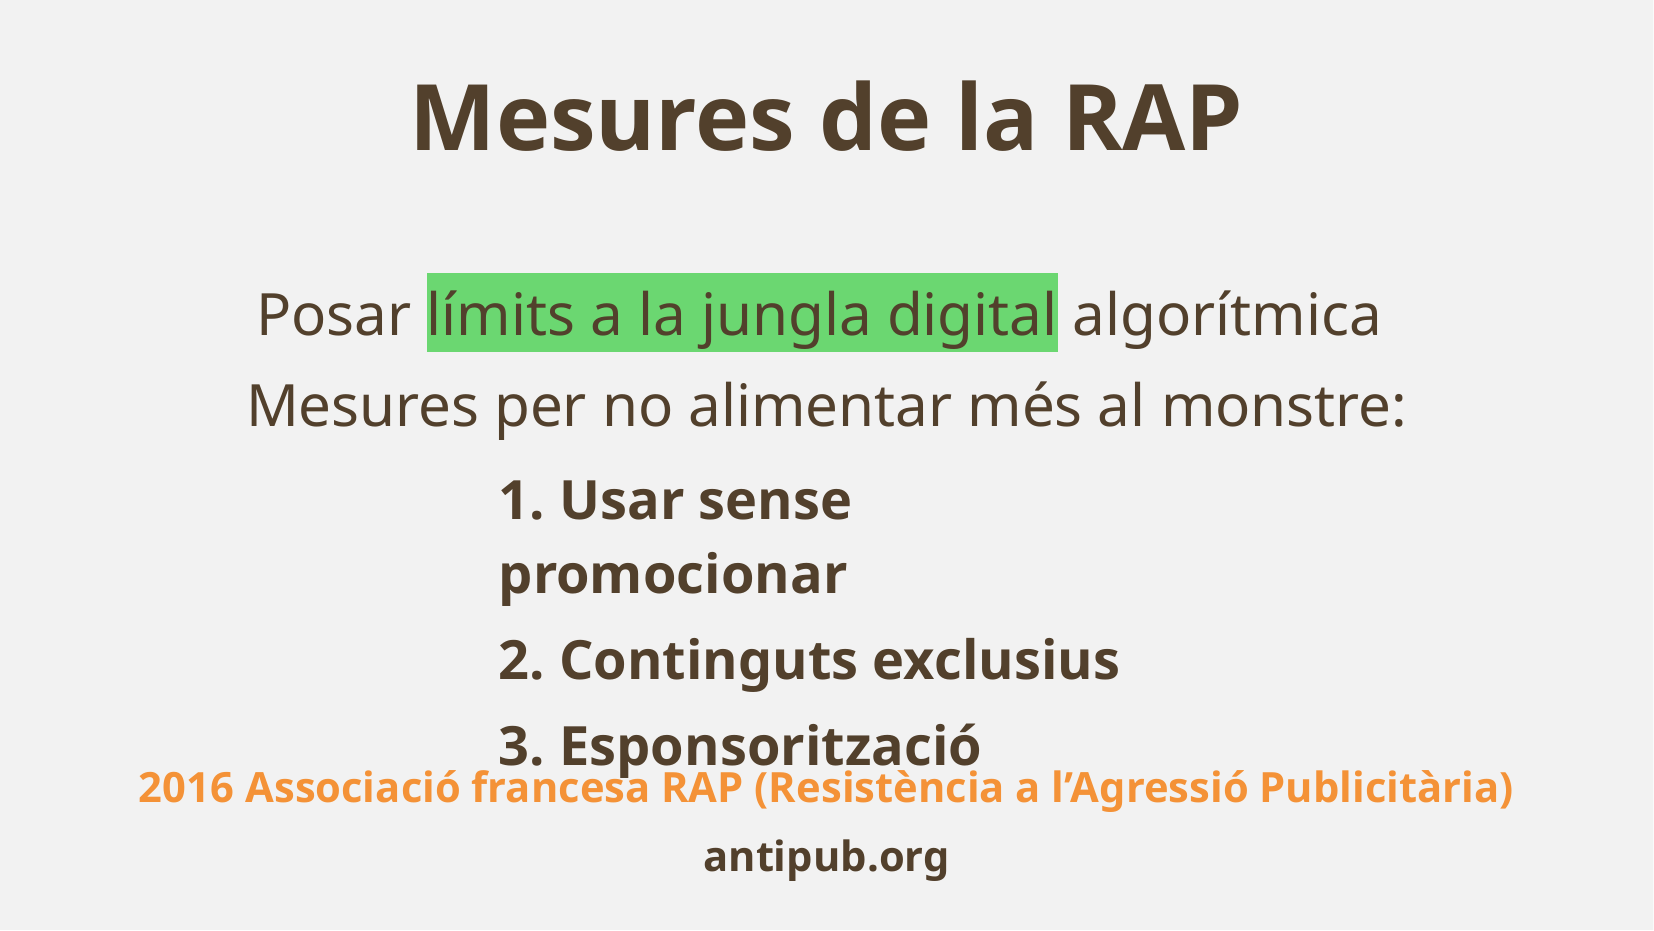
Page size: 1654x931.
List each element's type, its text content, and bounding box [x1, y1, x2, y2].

text_box 1. Usar sense promocionar 2. Continguts exclusius 3. Esponsorització [484, 454, 1211, 720]
text_box 2016 Associació francesa RAP (Resistència a l’Agressió Publicitària) antipub.org [0, 750, 1654, 865]
text_box Posar límits a la jungla digital algorítmica Mesures per no alimentar més al monstre: [59, 265, 1595, 414]
title Mesures de la RAP [82, 37, 1571, 193]
